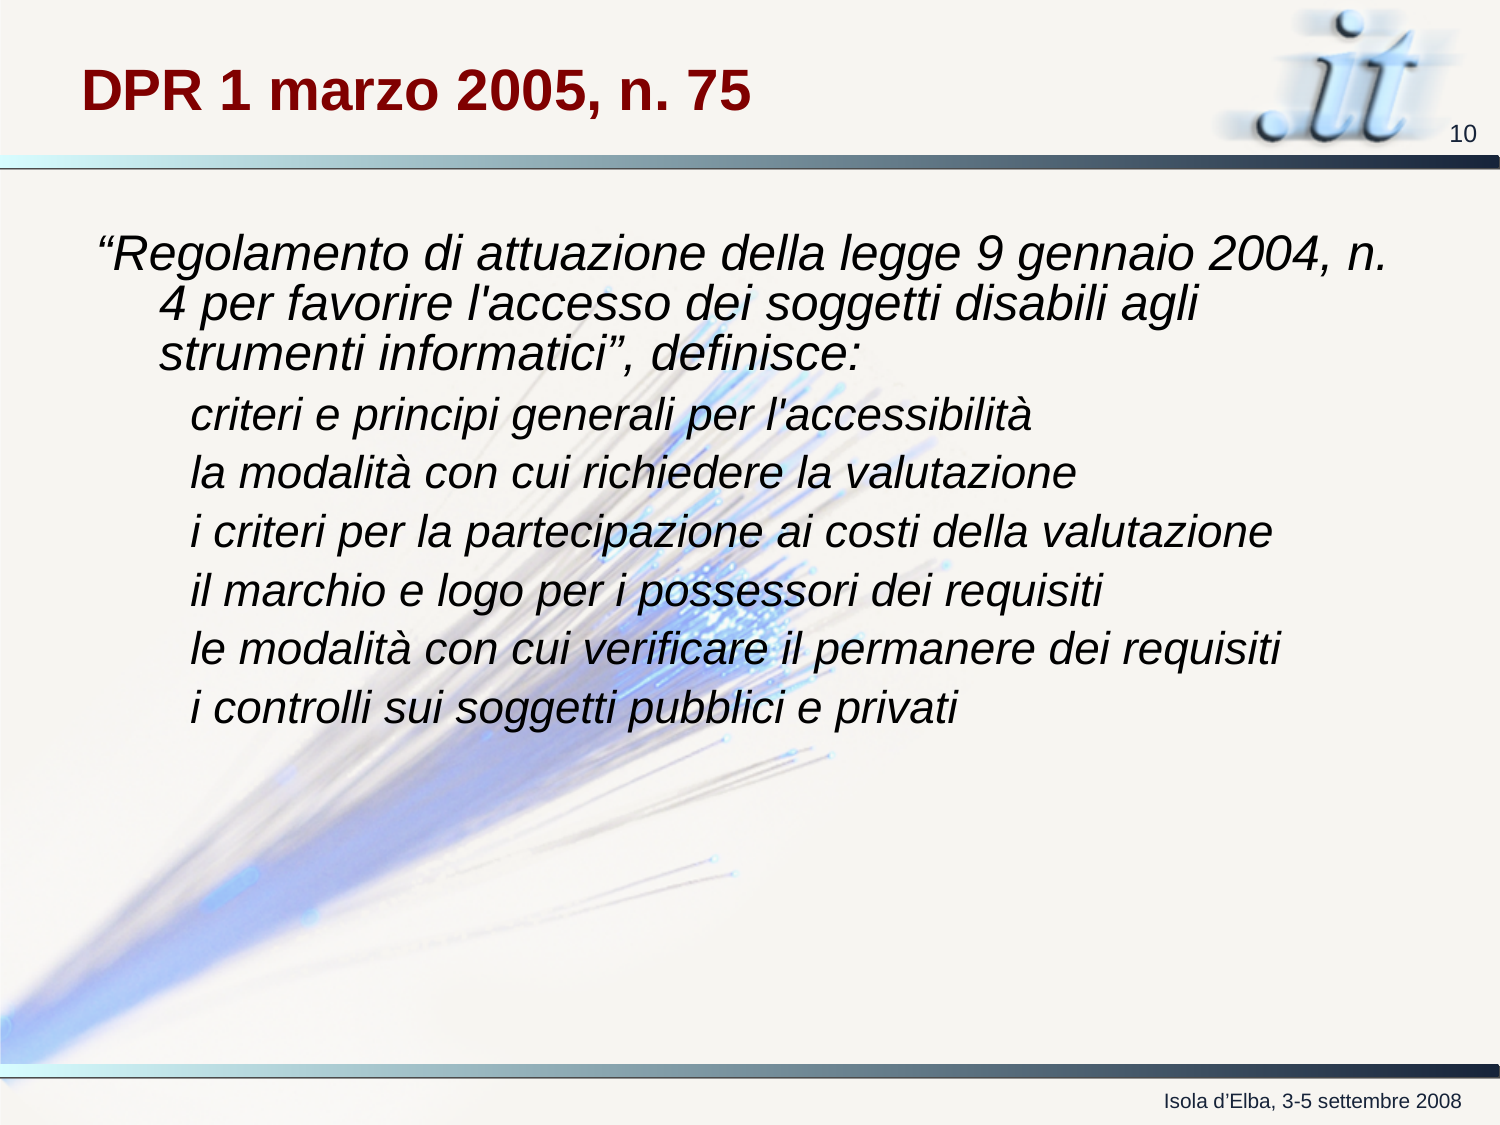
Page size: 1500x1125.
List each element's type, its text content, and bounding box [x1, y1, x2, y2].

list “Regolamento di attuazione della legge 9 gennaio 2004, n. 4 per favorire l'accesso dei soggetti disabili agli strumenti informatici”, definisce: criteri e principi generali per l'accessibilità la modalità con cui richiedere la valutazione i criteri per la partecipazione ai costi della valutazione il marchio e logo per i possessori dei requisiti le modalità con cui verificare il permanere dei requisiti i controlli sui soggetti pubblici e privati [81, 222, 1425, 1035]
picture [0, 0, 1500, 157]
title DPR 1 marzo 2005, n. 75 [81, 31, 1198, 154]
picture [0, 170, 1500, 1066]
picture [0, 1079, 1500, 1125]
